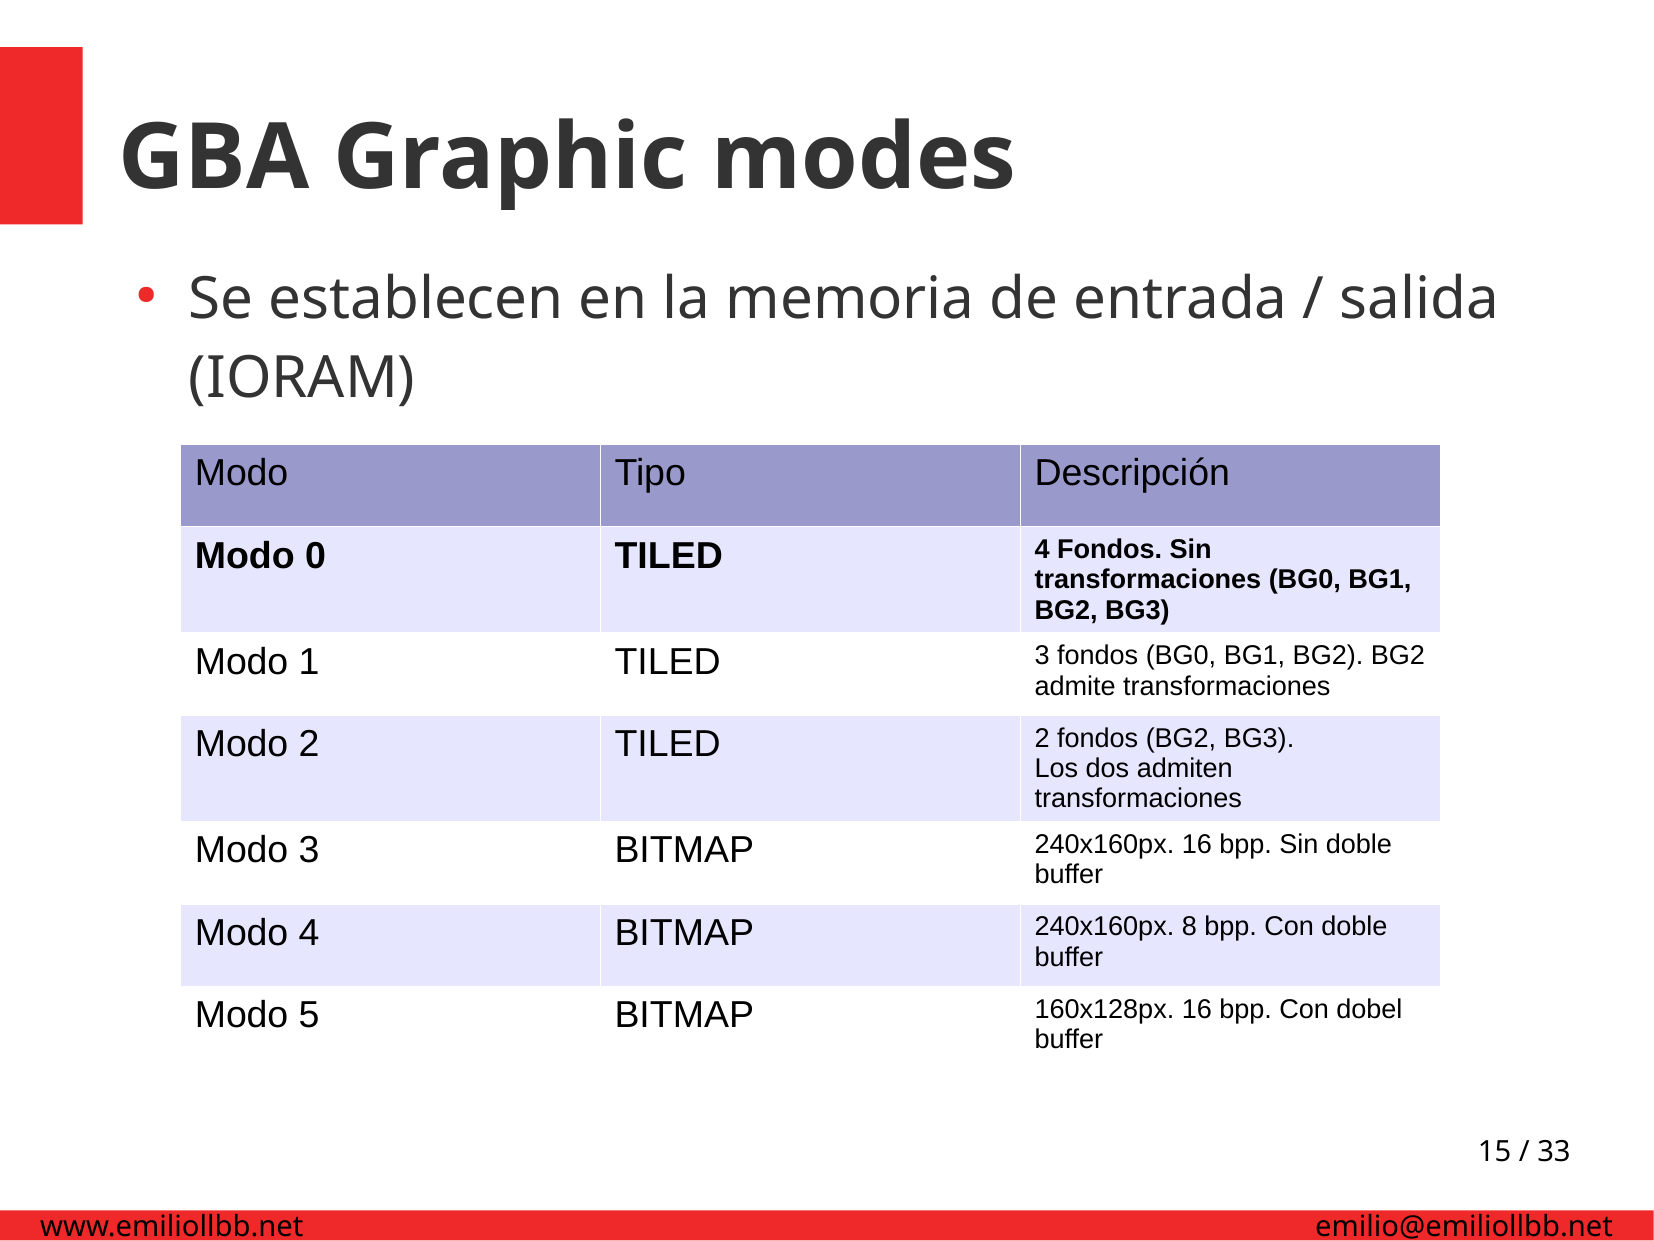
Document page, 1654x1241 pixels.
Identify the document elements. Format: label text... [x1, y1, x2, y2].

table_cell 4 Fondos. Sin transformaciones (BG0, BG1, BG2, BG3) [1021, 527, 1440, 632]
table_cell Modo 4 [181, 905, 600, 986]
table_cell BITMAP [601, 822, 1020, 904]
table_cell 3 fondos (BG0, BG1, BG2). BG2 admite transformaciones [1021, 633, 1440, 715]
table_cell TILED [601, 633, 1020, 715]
table_cell TILED [601, 527, 1020, 632]
table_header Modo [181, 445, 600, 526]
table_cell 240x160px. 8 bpp. Con doble buffer [1021, 905, 1440, 986]
table_cell Modo 3 [181, 822, 600, 904]
title GBA Graphic modes [118, 49, 1571, 257]
table_cell TILED [601, 716, 1020, 821]
table_cell BITMAP [601, 905, 1020, 986]
table_cell Modo 5 [181, 987, 600, 1069]
table_cell BITMAP [601, 987, 1020, 1069]
table_cell Modo 2 [181, 716, 600, 821]
list Se establecen en la memoria de entrada / salida (IORAM) [118, 256, 1536, 1074]
table_cell 2 fondos (BG2, BG3). Los dos admiten transformaciones [1021, 716, 1440, 821]
table_cell 160x128px. 16 bpp. Con dobel buffer [1021, 987, 1440, 1069]
table_header Tipo [601, 445, 1020, 526]
table_cell Modo 0 [181, 527, 600, 632]
table_cell 240x160px. 16 bpp. Sin doble buffer [1021, 822, 1440, 904]
table_cell Modo 1 [181, 633, 600, 715]
table_header Descripción [1021, 445, 1440, 526]
